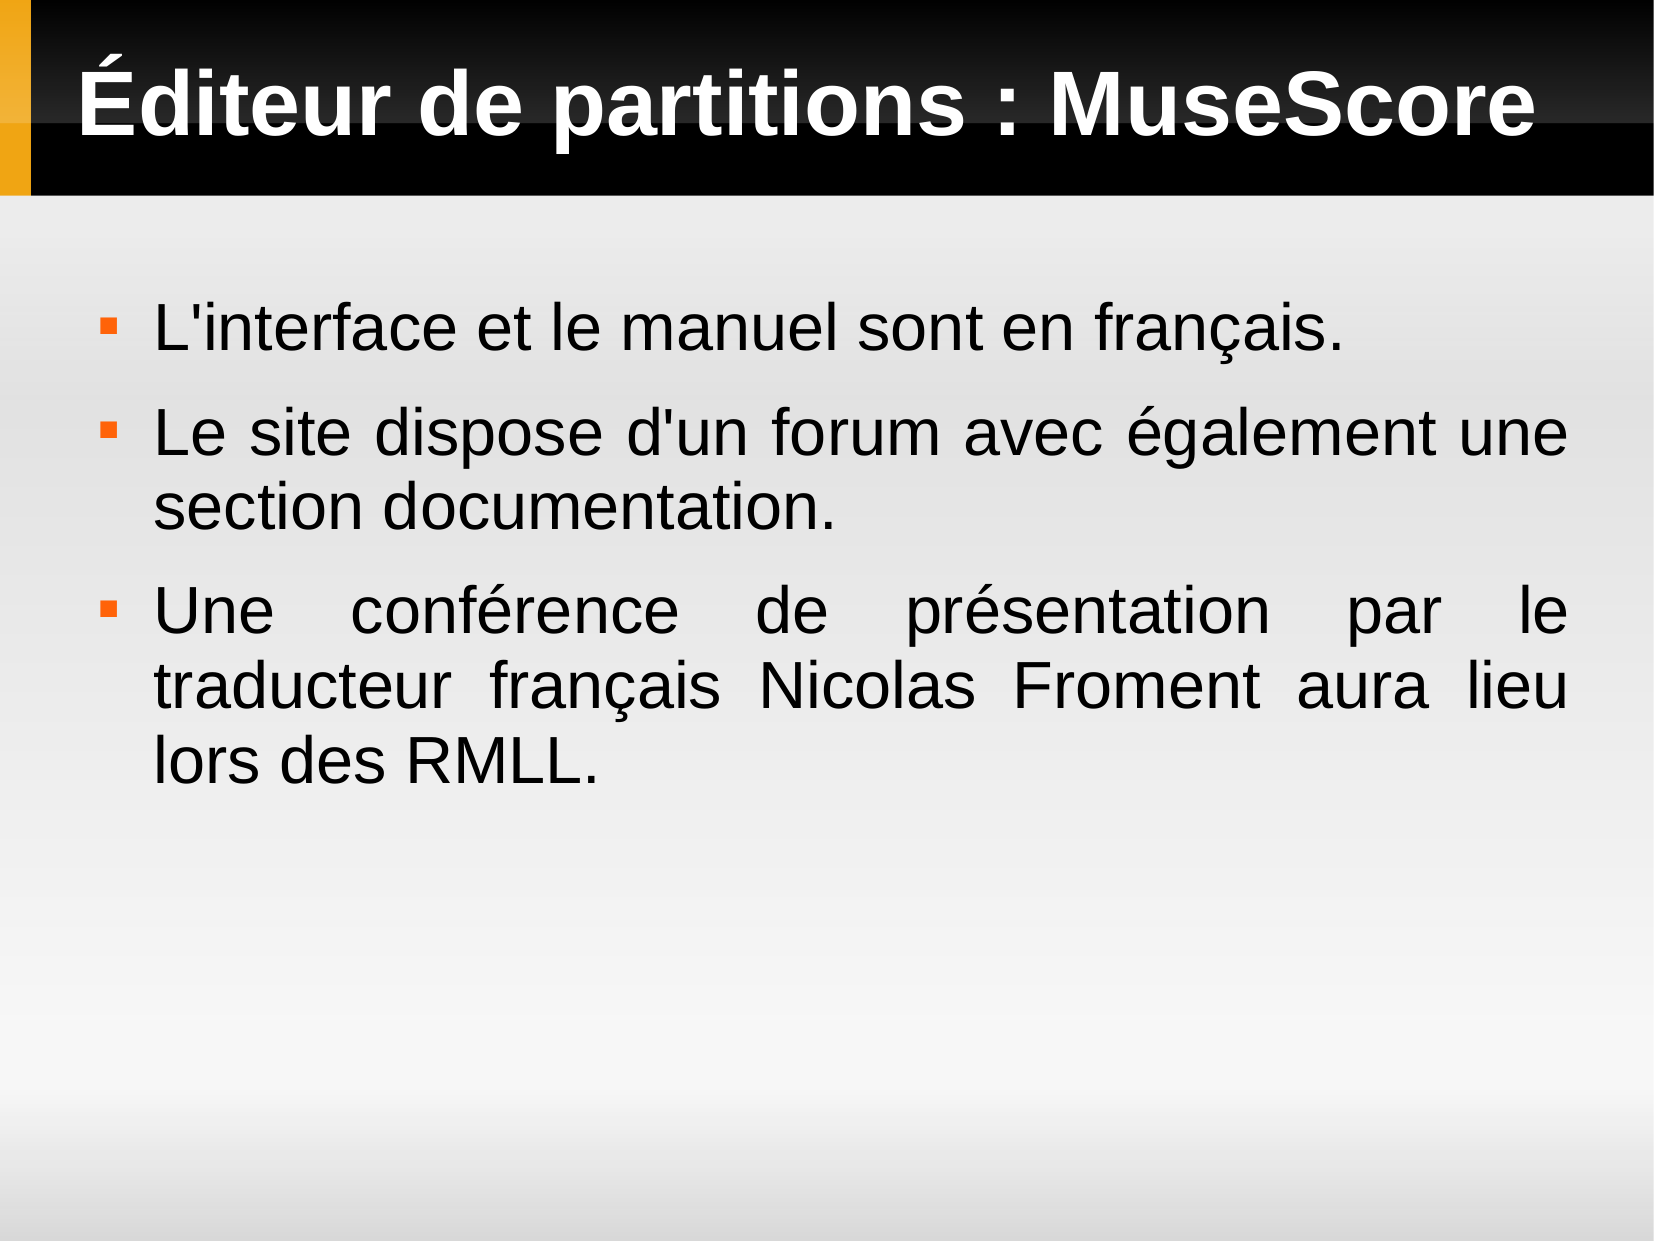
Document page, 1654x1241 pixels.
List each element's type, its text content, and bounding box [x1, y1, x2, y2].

picture [0, 0, 1654, 1241]
title Éditeur de partitions : MuseScore [76, 7, 1566, 200]
list L'interface et le manuel sont en français. Le site dispose d'un forum avec également une section documentation. Une conférence de présentation par le traducteur français Nicolas Froment aura lieu lors des RMLL. [82, 290, 1571, 1109]
